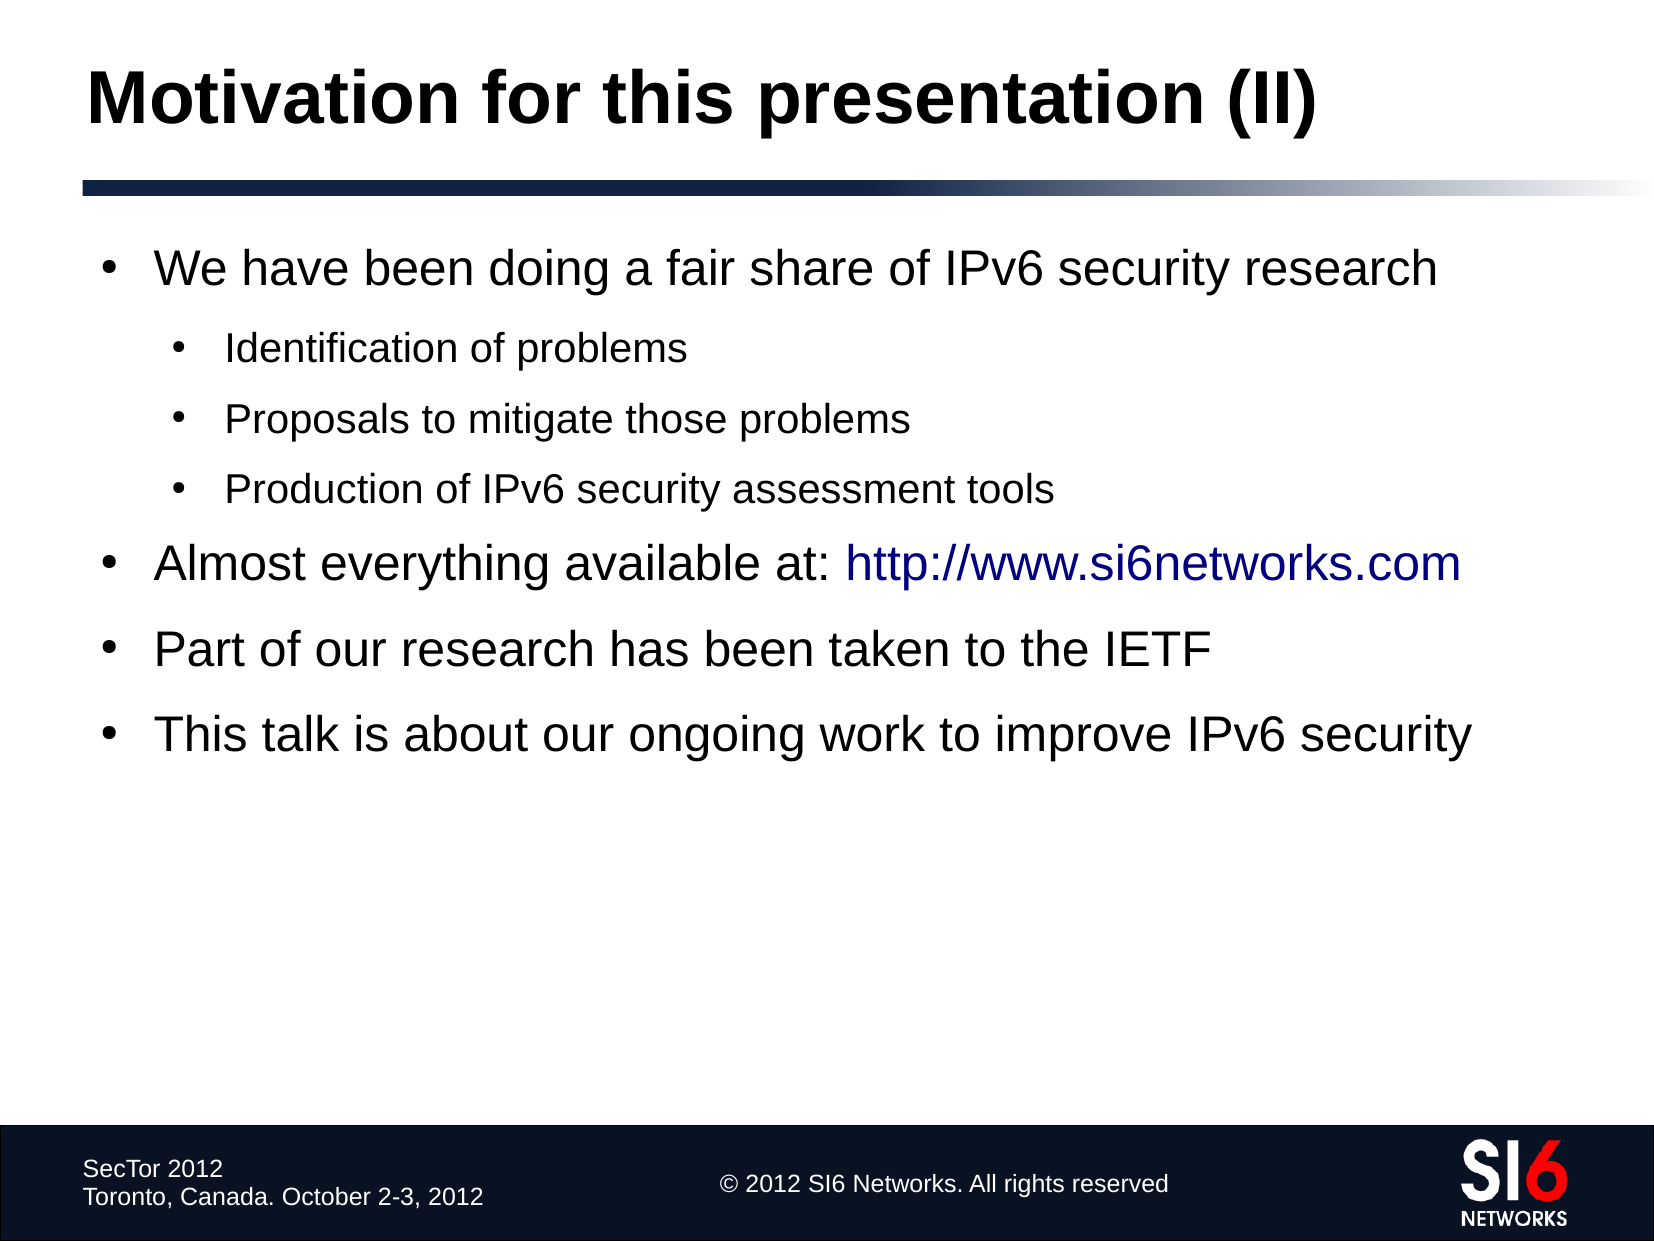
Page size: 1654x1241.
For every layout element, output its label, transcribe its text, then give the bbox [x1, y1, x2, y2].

picture [1461, 1139, 1567, 1226]
title Motivation for this presentation (II) [86, 30, 1576, 166]
list We have been doing a fair share of IPv6 security research Identification of problems Proposals to mitigate those problems Production of IPv6 security assessment tools Almost everything available at: http://www.si6networks.com Part of our research has been taken to the IETF This talk is about our ongoing work to improve IPv6 security [82, 240, 1571, 1059]
